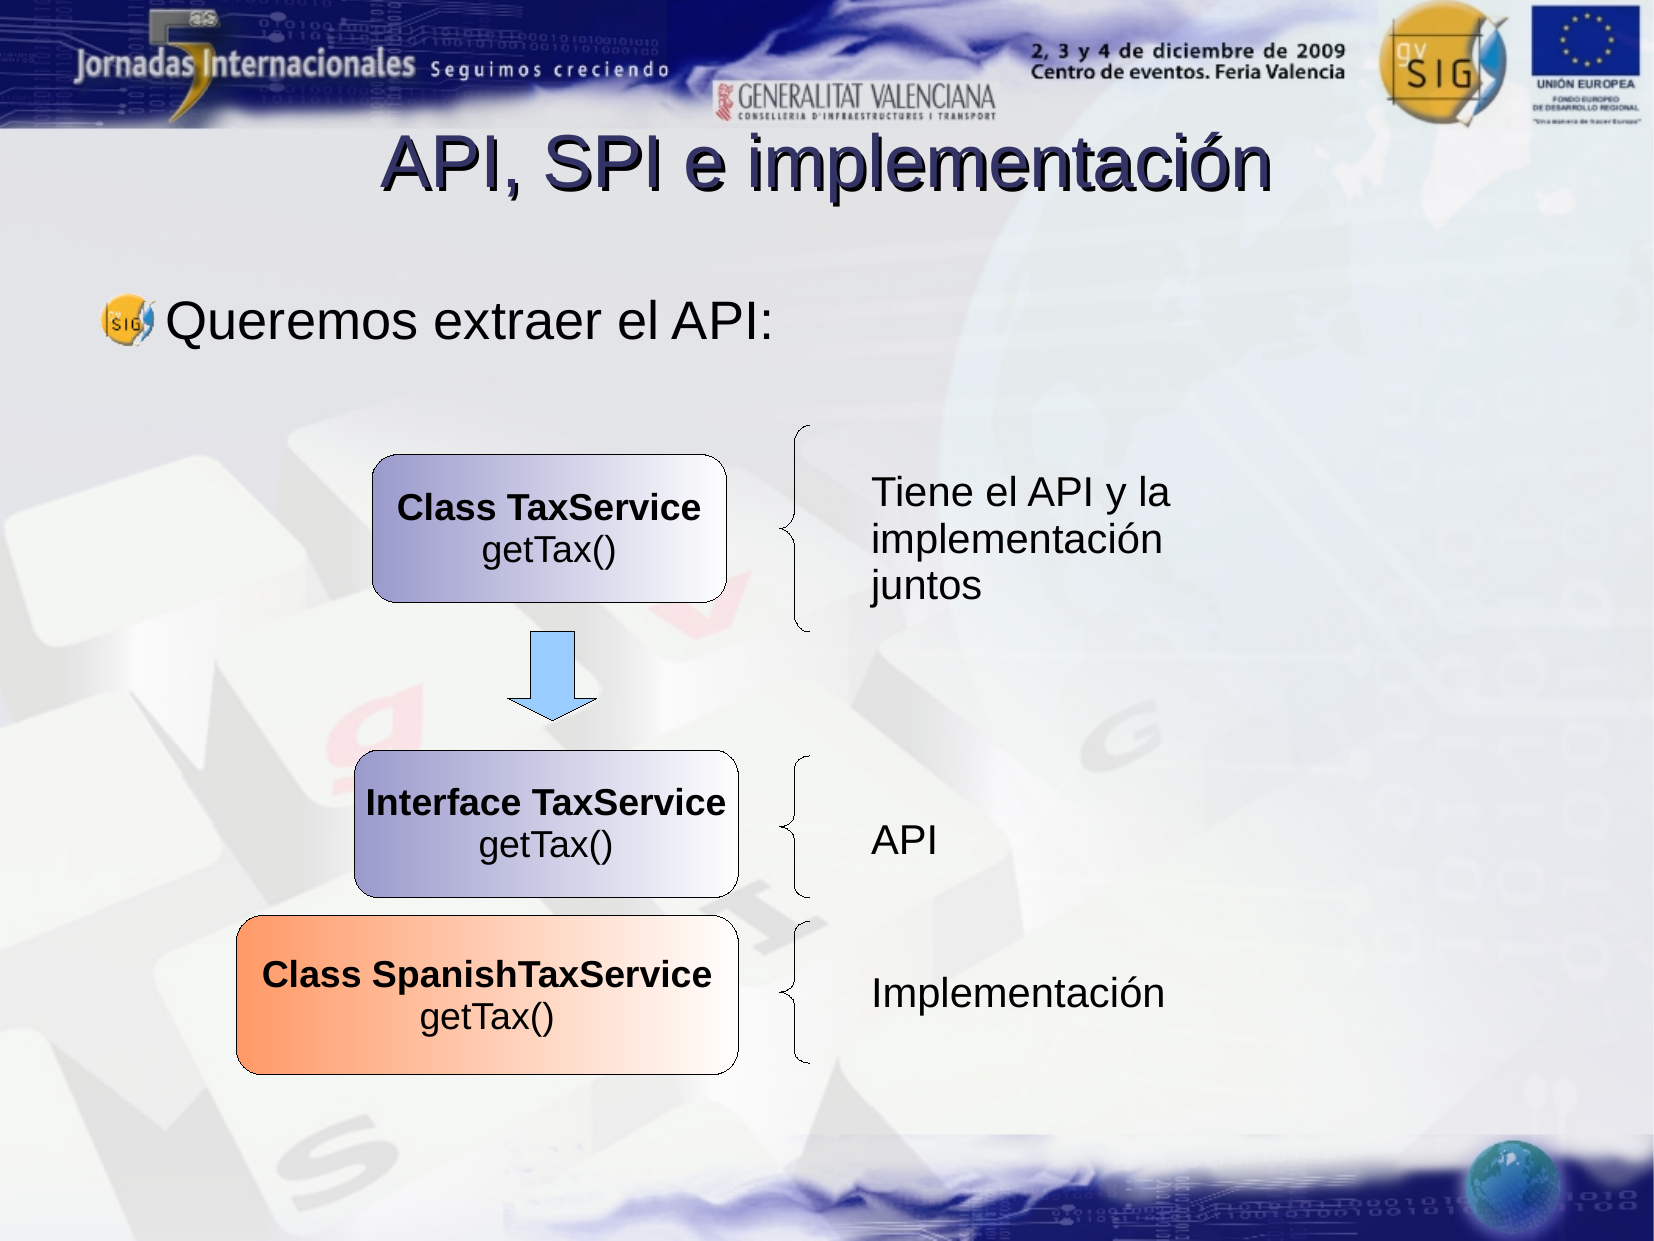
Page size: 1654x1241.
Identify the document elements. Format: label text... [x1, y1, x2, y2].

text_box API [856, 809, 1241, 871]
text_box Interface TaxService getTax() [354, 750, 739, 898]
picture [0, 0, 1654, 1241]
text_box Class TaxService getTax() [372, 454, 727, 603]
text_box Implementación [856, 962, 1241, 1024]
list Queremos extraer el API: [82, 290, 1571, 1109]
title API, SPI e implementación [82, 47, 1571, 258]
text_box [507, 631, 597, 721]
text_box Class SpanishTaxService getTax() [236, 915, 739, 1075]
text_box Tiene el API y la implementación juntos [856, 461, 1241, 616]
